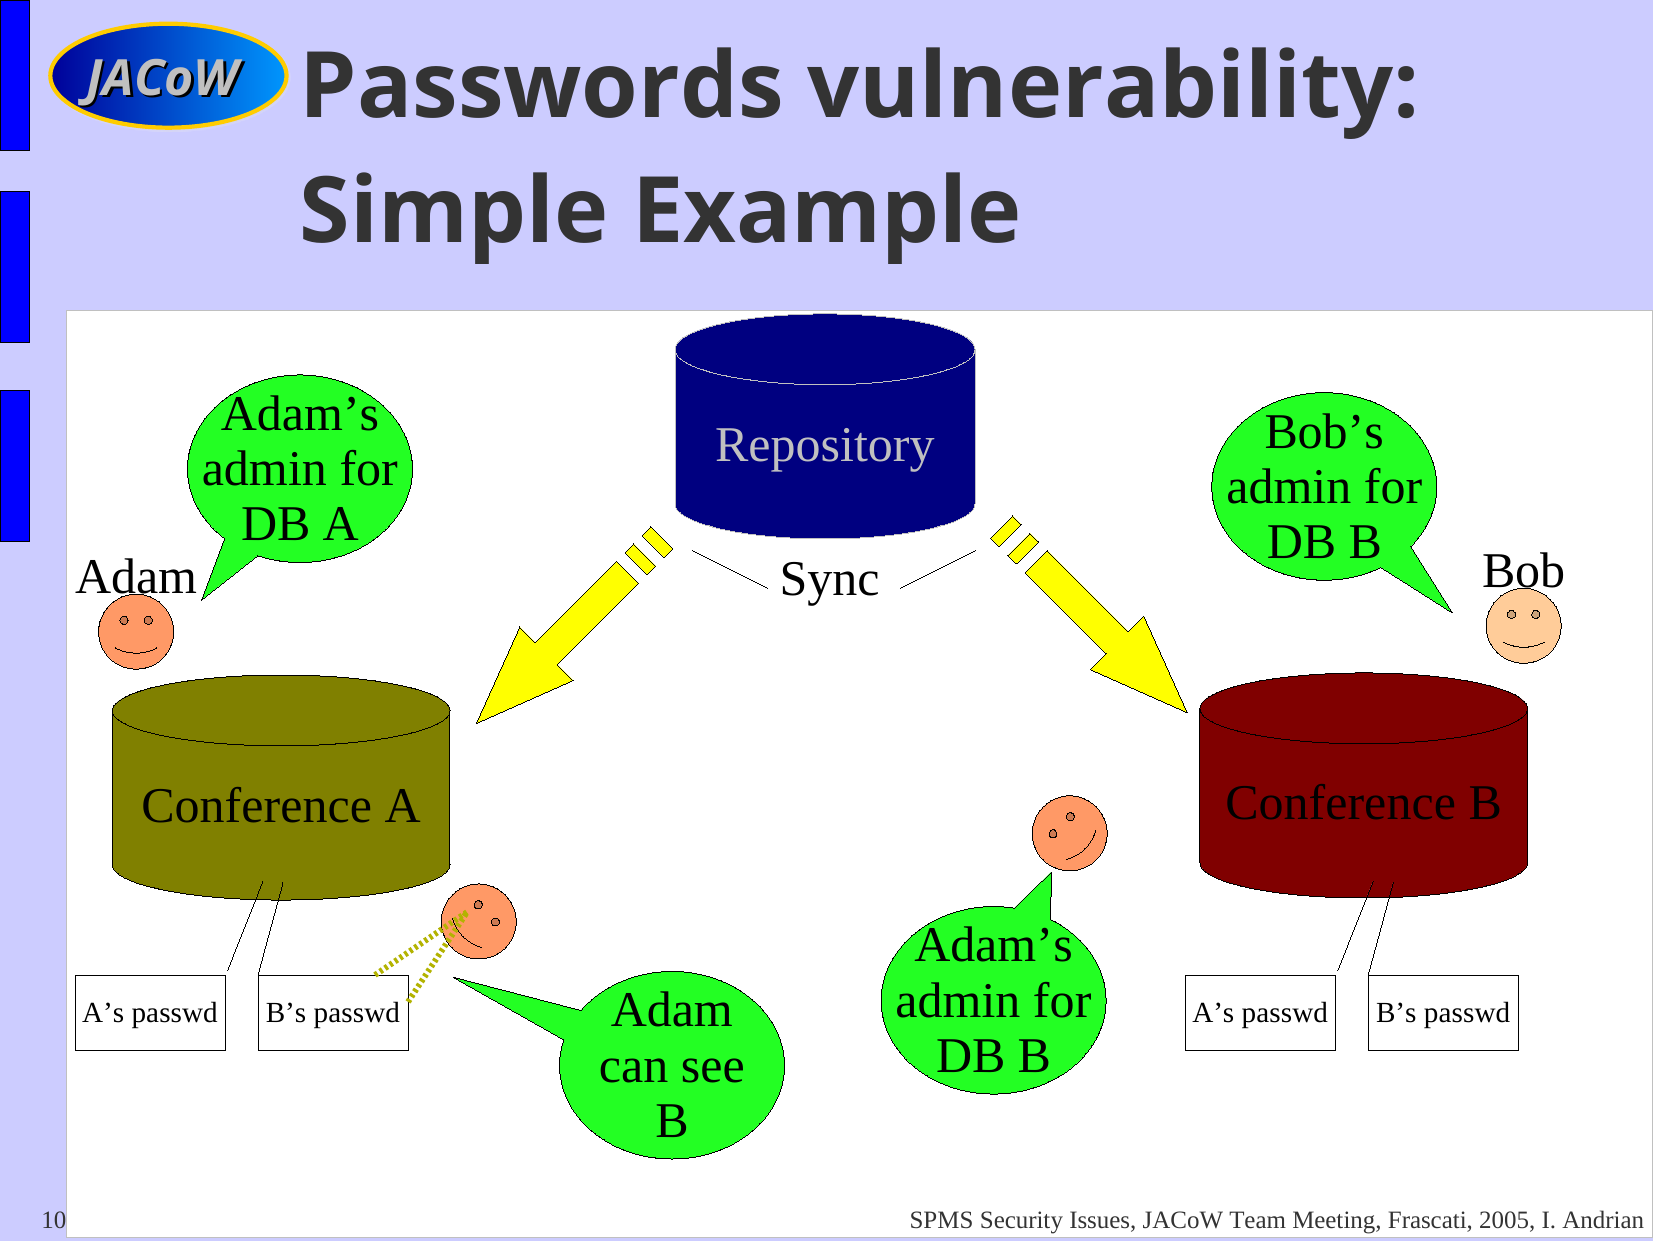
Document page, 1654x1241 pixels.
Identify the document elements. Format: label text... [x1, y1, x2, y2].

text_box Conference A [112, 675, 451, 901]
text_box Repository [675, 313, 976, 539]
text_box Bob [1486, 588, 1562, 664]
text_box Adam [98, 594, 174, 670]
text_box [1032, 795, 1108, 871]
text_box [441, 883, 517, 959]
text_box [625, 543, 656, 575]
text_box Conference B [1199, 672, 1528, 898]
text_box [642, 526, 673, 558]
text_box [990, 515, 1022, 547]
text_box A’s passwd [1185, 975, 1335, 1050]
text_box Sync [779, 550, 968, 609]
text_box [1025, 550, 1188, 713]
text_box B’s passwd [1368, 882, 1518, 1050]
text_box Adam’s admin for DB A [187, 374, 413, 601]
text_box [1007, 533, 1039, 564]
title Passwords vulnerability: Simple Example [299, 19, 1650, 283]
text_box Adam’s admin for DB B [881, 872, 1107, 1095]
text_box Bob’s admin for DB B [1211, 392, 1453, 613]
text_box B’s passwd [258, 882, 408, 1050]
text_box A’s passwd [75, 975, 225, 1050]
text_box [476, 561, 639, 724]
text_box Adam can see B [453, 971, 785, 1160]
